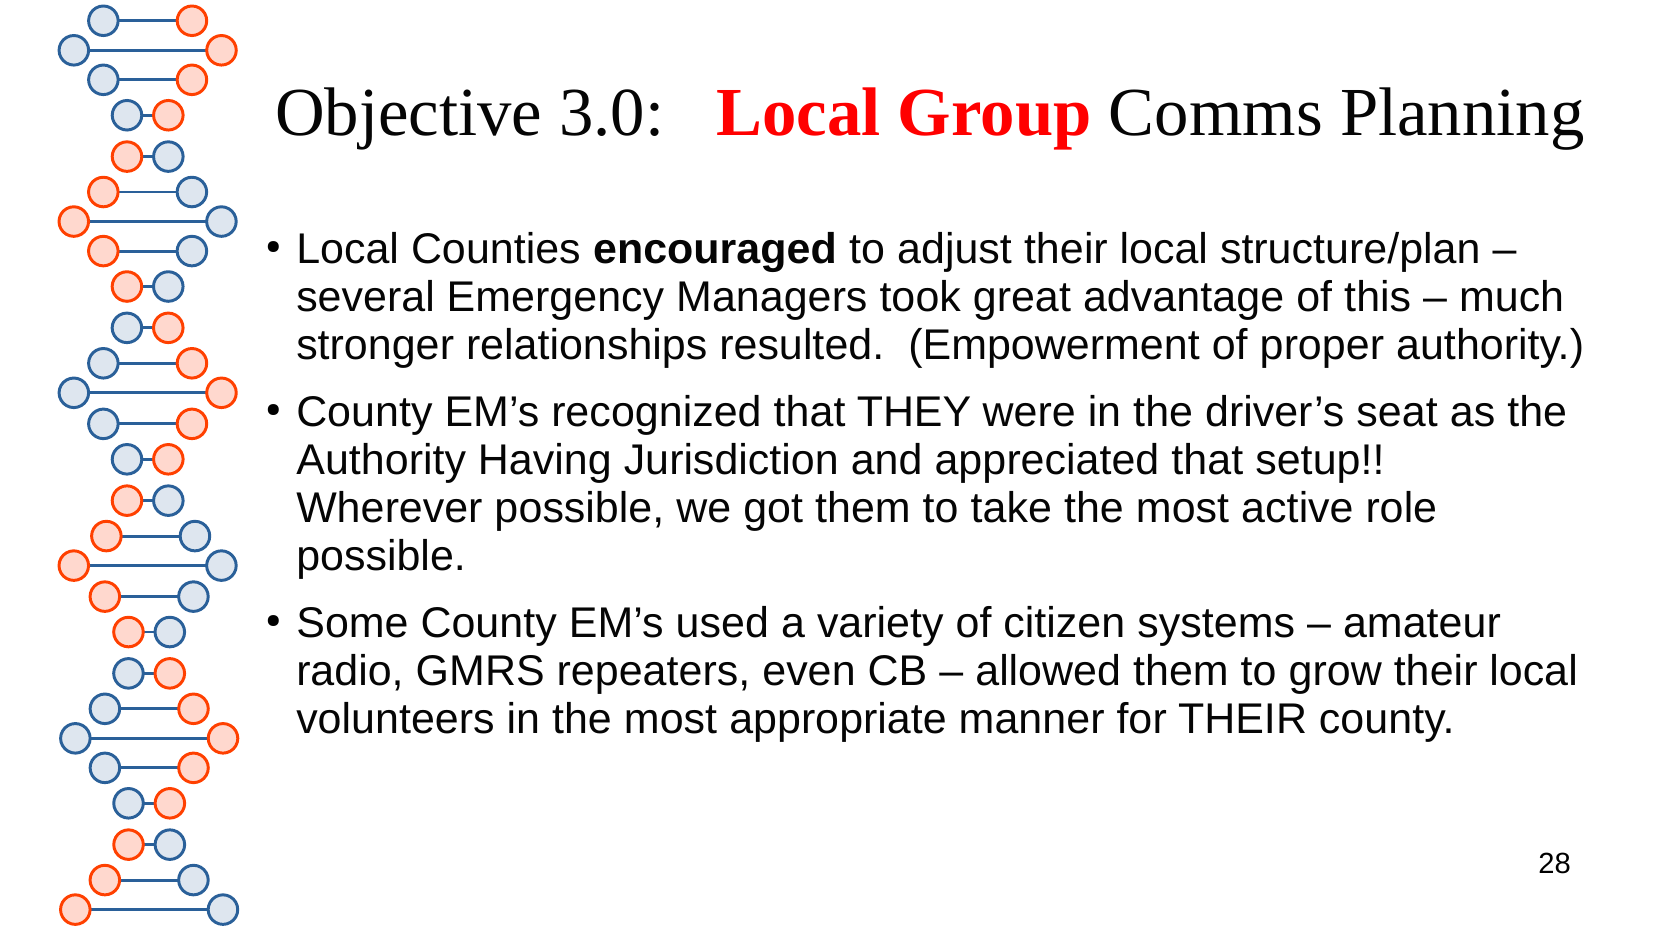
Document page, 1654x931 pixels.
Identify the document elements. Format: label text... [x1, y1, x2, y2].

list Local Counties encouraged to adjust their local structure/plan – several Emergency Managers took great advantage of this – much stronger relationships resulted. (Empowerment of proper authority.) County EM’s recognized that THEY were in the driver’s seat as the Authority Having Jurisdiction and appreciated that setup!! Wherever possible, we got them to take the most active role possible. Some County EM’s used a variety of citizen systems – amateur radio, GMRS repeaters, even CB – allowed them to grow their local volunteers in the most appropriate manner for THEIR county. [265, 224, 1595, 764]
title Objective 3.0: Local Group Comms Planning [265, 35, 1595, 189]
